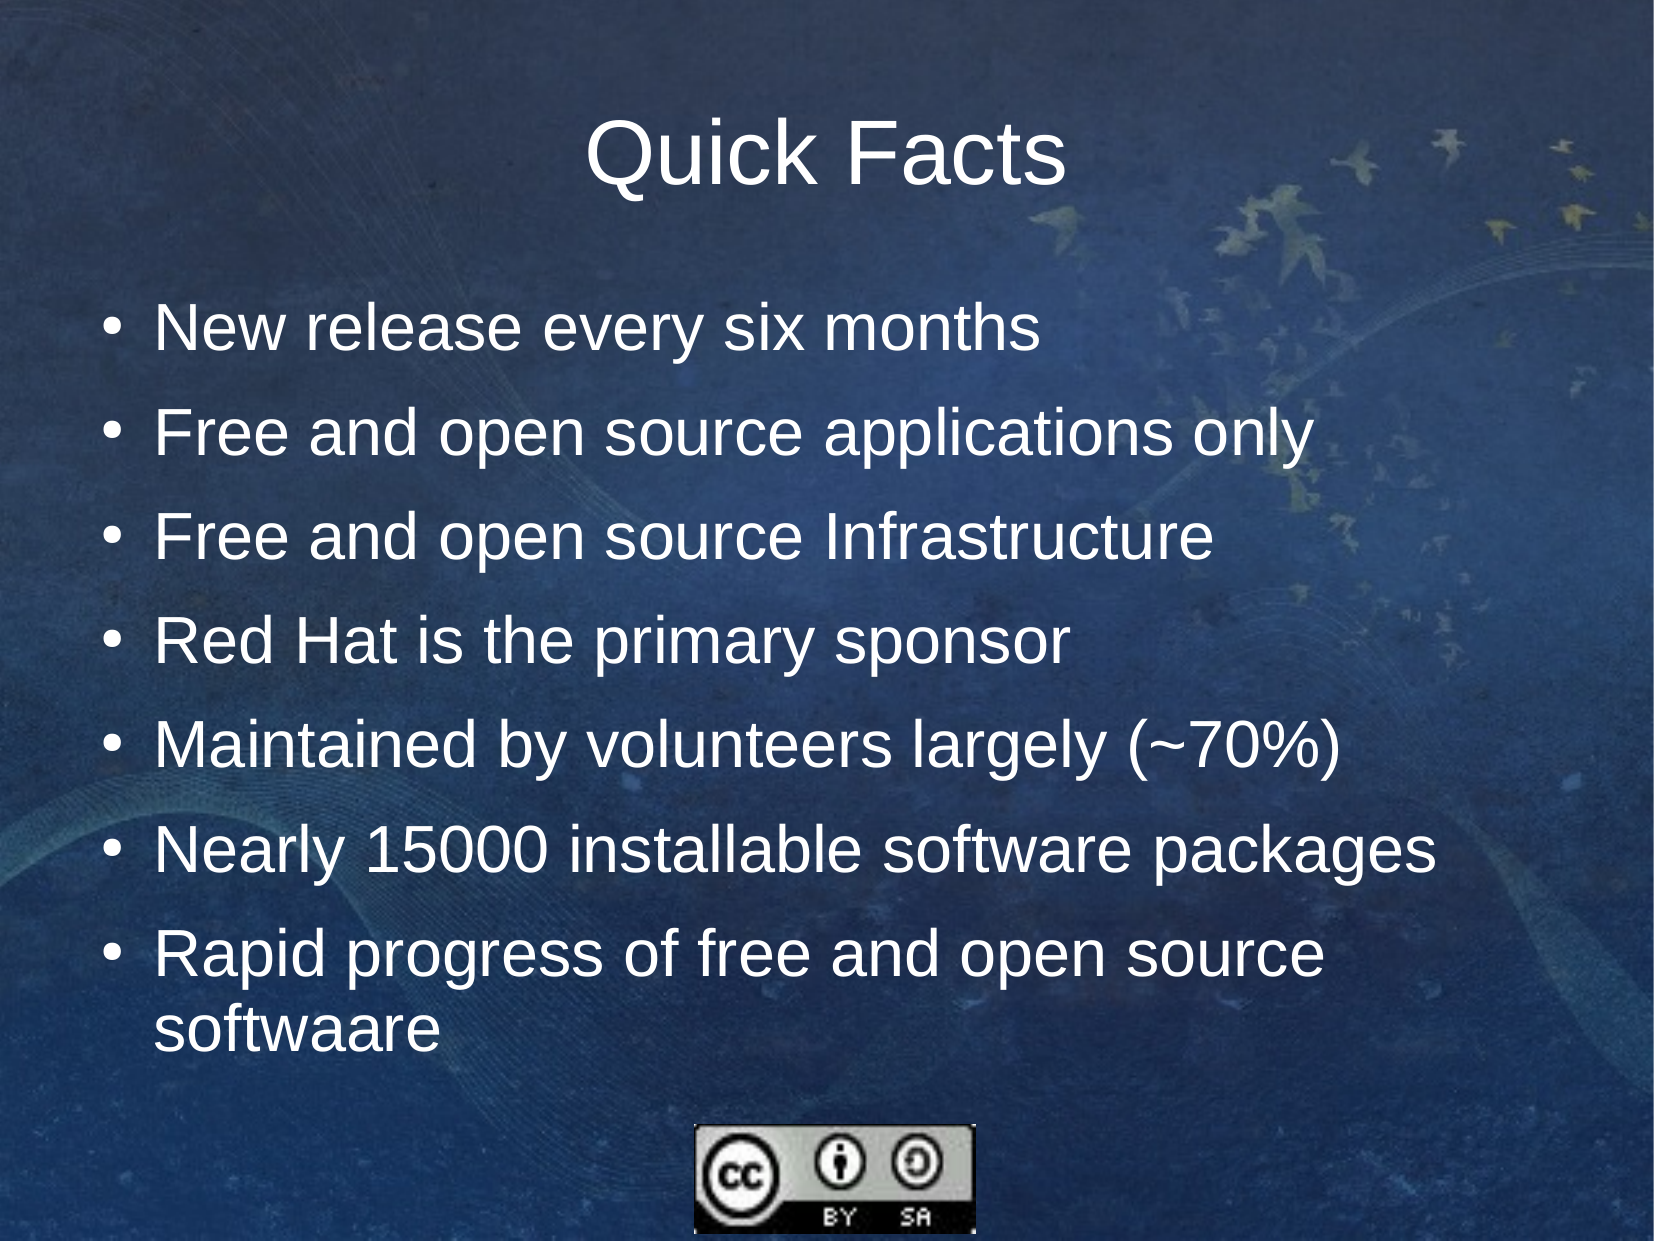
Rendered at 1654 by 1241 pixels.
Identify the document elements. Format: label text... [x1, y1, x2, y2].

title Quick Facts [82, 49, 1571, 257]
list New release every six months Free and open source applications only Free and open source Infrastructure Red Hat is the primary sponsor Maintained by volunteers largely (~70%) Nearly 15000 installable software packages Rapid progress of free and open source softwaare [82, 290, 1571, 1094]
picture [0, 0, 1654, 1241]
